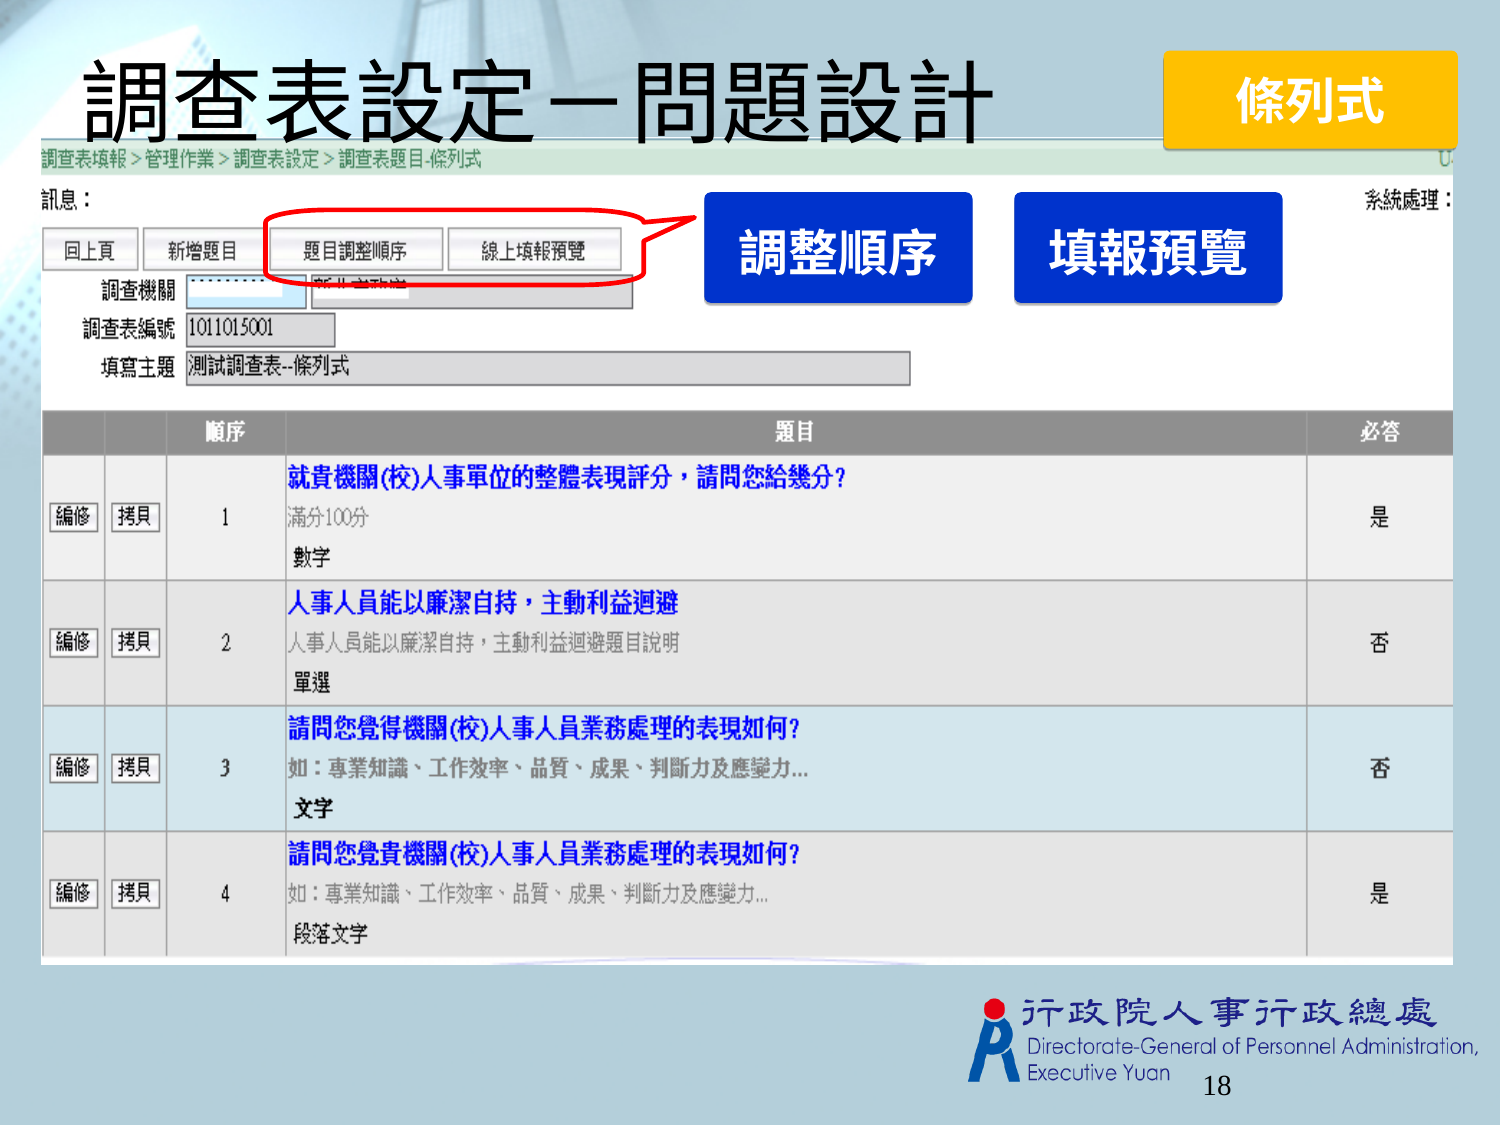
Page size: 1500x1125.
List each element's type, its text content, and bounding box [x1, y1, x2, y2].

text_box 填報預覽 [1014, 192, 1283, 303]
text_box 調整順序 [704, 192, 973, 303]
text_box 條列式 [1163, 50, 1458, 149]
picture [41, 137, 1453, 965]
title 調查表設定－問題設計 [65, 37, 1409, 108]
text_box [1187, 1058, 1500, 1125]
